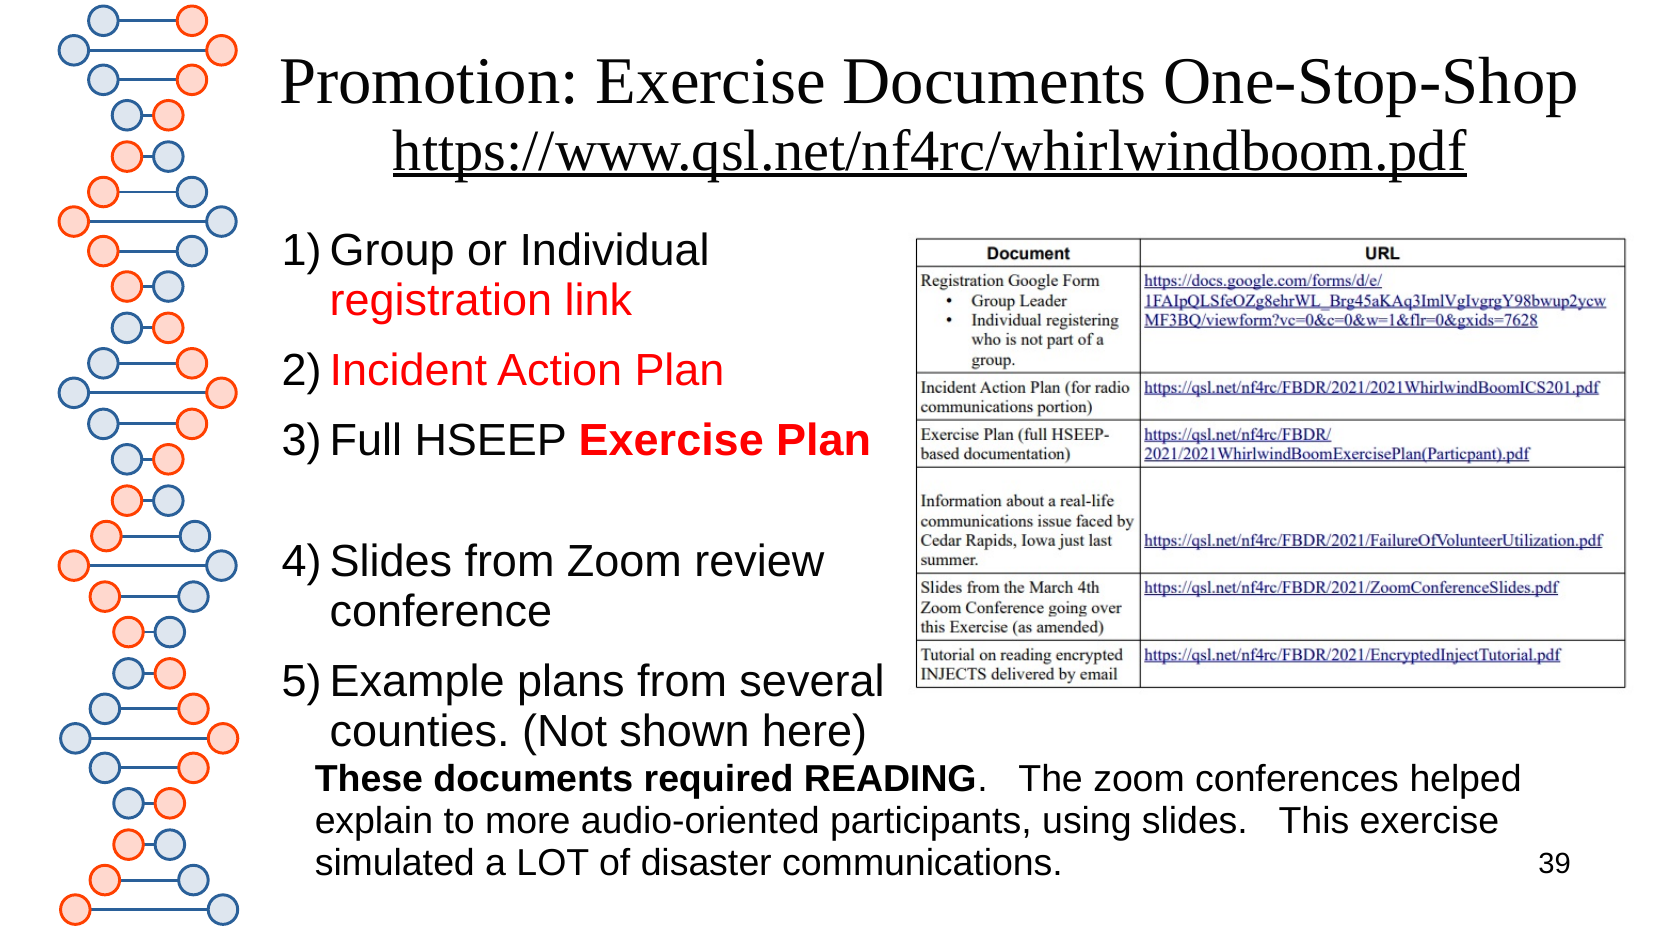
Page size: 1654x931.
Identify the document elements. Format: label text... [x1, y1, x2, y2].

text_box These documents required READING. The zoom conferences helped explain to more audio-oriented participants, using slides. This exercise simulated a LOT of disaster communications. [300, 750, 1613, 891]
title Promotion: Exercise Documents One-Stop-Shop https://www.qsl.net/nf4rc/whirlwindboom.pdf [265, 35, 1595, 189]
picture [900, 224, 1637, 702]
list Group or Individual registration link Incident Action Plan Full HSEEP Exercise Plan Slides from Zoom review conference Example plans from several counties. (Not shown here) [265, 224, 901, 764]
